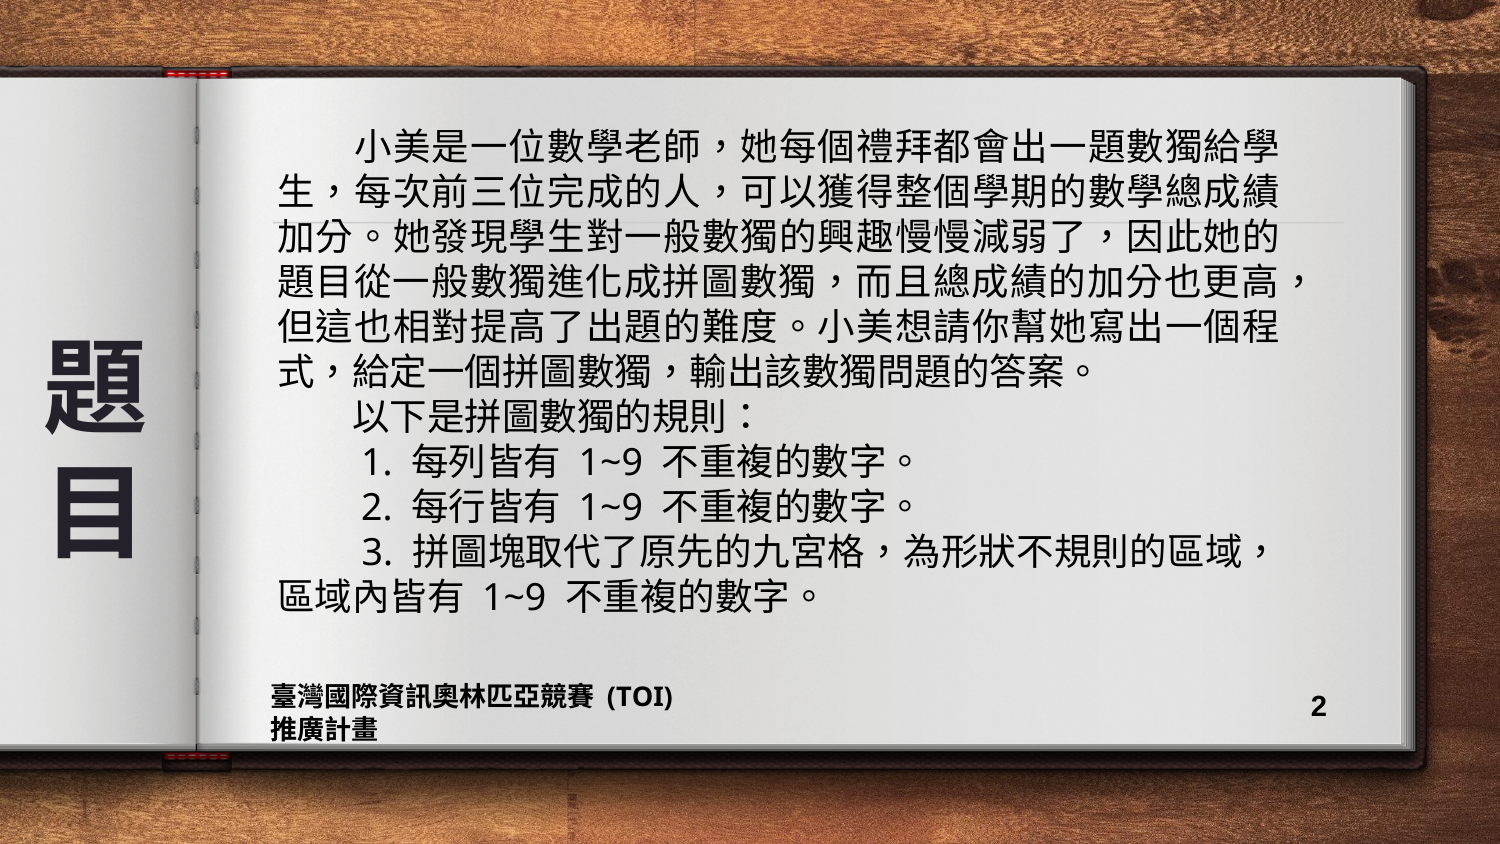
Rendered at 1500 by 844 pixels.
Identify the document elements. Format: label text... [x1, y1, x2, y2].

text_box 2 [1295, 672, 1386, 737]
text_box 題 目 [28, 306, 210, 552]
text_box 小美是一位數學老師，她每個禮拜都會出一題數獨給學生，每次前三位完成的人，可以獲得整個學期的數學總成績加分。她發現學生對一般數獨的興趣慢慢減弱了，因此她的題目從一般數獨進化成拼圖數獨，而且總成績的加分也更高，但這也相對提高了出題的難度。小美想請你幫她寫出一個程式，給定一個拼圖數獨，輸出該數獨問題的答案。 以下是拼圖數獨的規則： 1. 每列皆有 1~9 不重複的數字。 2. 每行皆有 1~9 不重複的數字。 3. 拼圖塊取代了原先的九宮格，為形狀不規則的區域，區域內皆有 1~9 不重複的數字。 [262, 116, 1296, 498]
